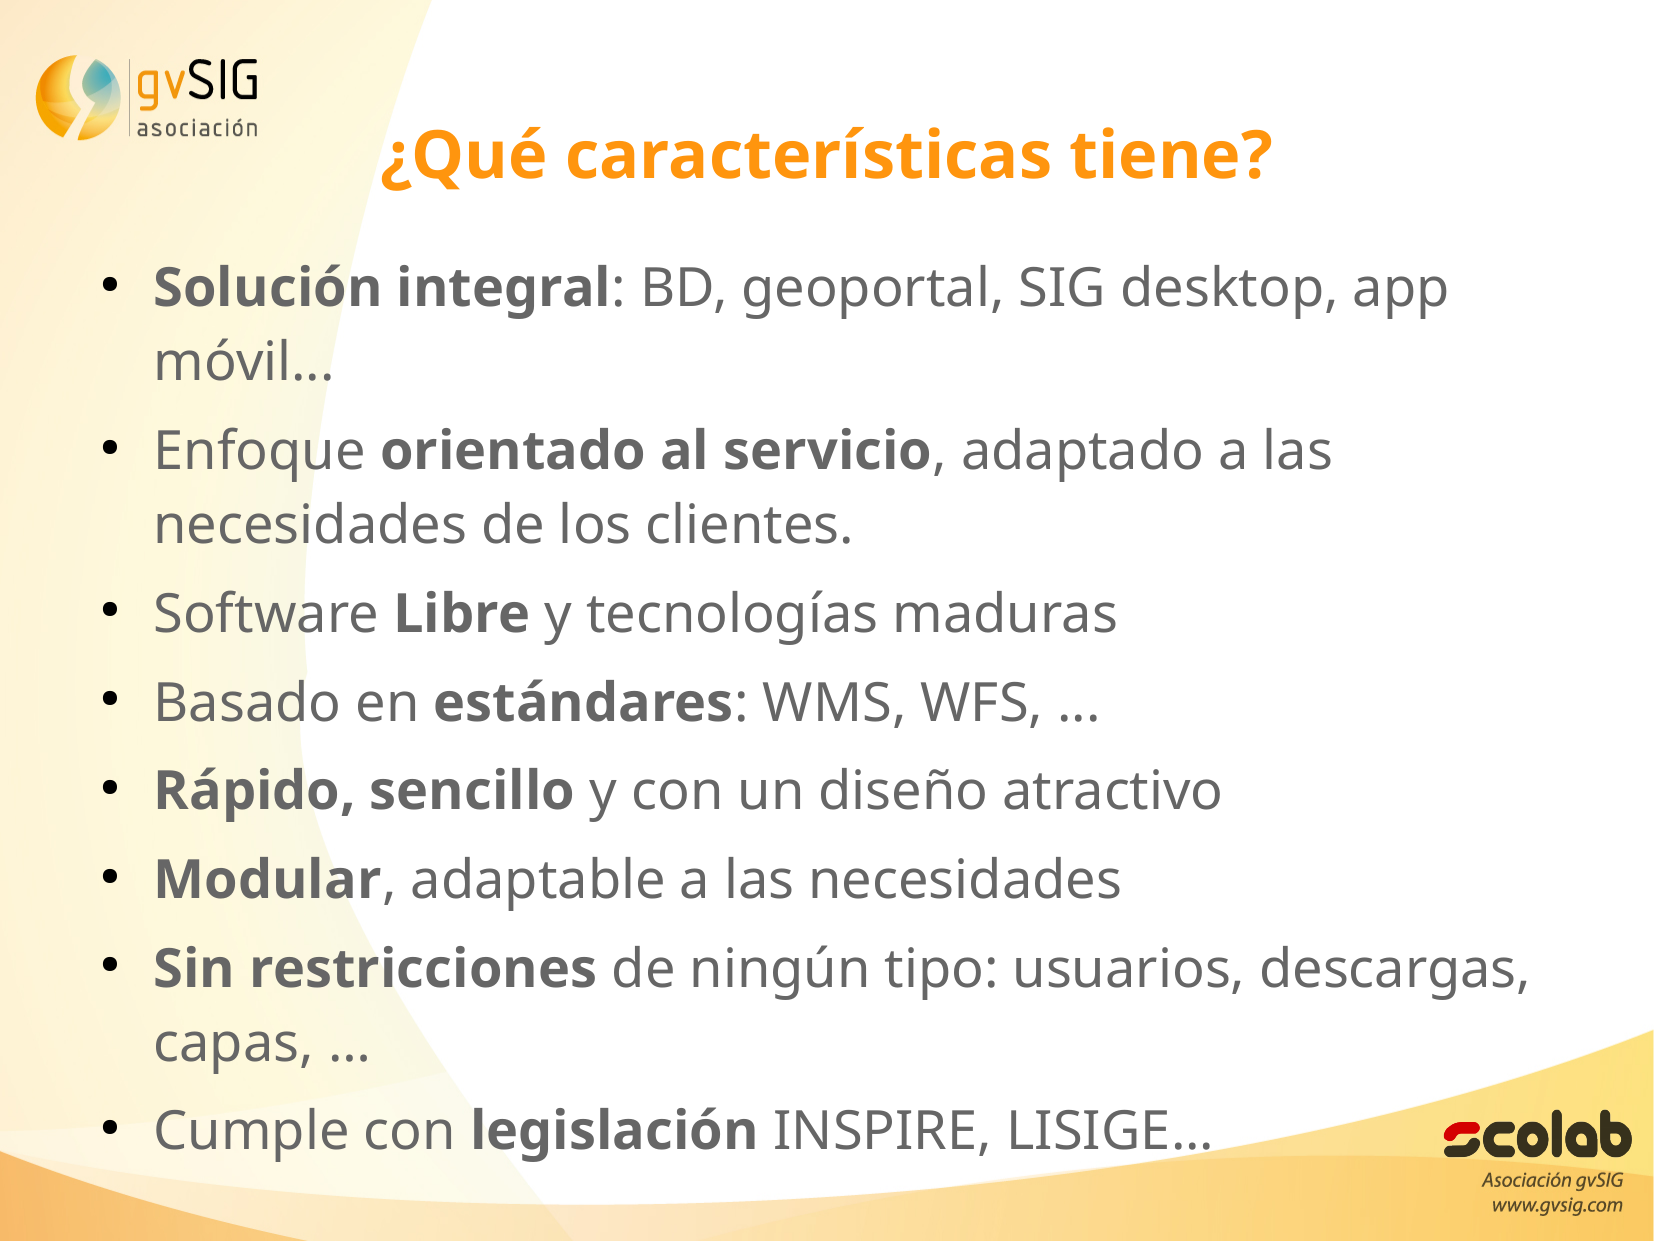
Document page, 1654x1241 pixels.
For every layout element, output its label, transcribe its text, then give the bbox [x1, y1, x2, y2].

list Solución integral: BD, geoportal, SIG desktop, app móvil... Enfoque orientado al servicio, adaptado a las necesidades de los clientes. Software Libre y tecnologías maduras Basado en estándares: WMS, WFS, ... Rápido, sencillo y con un diseño atractivo Modular, adaptable a las necesidades Sin restricciones de ningún tipo: usuarios, descargas, capas, … Cumple con legislación INSPIRE, LISIGE... [82, 248, 1571, 1129]
picture [0, 0, 1654, 1241]
title ¿Qué características tiene? [82, 49, 1571, 248]
